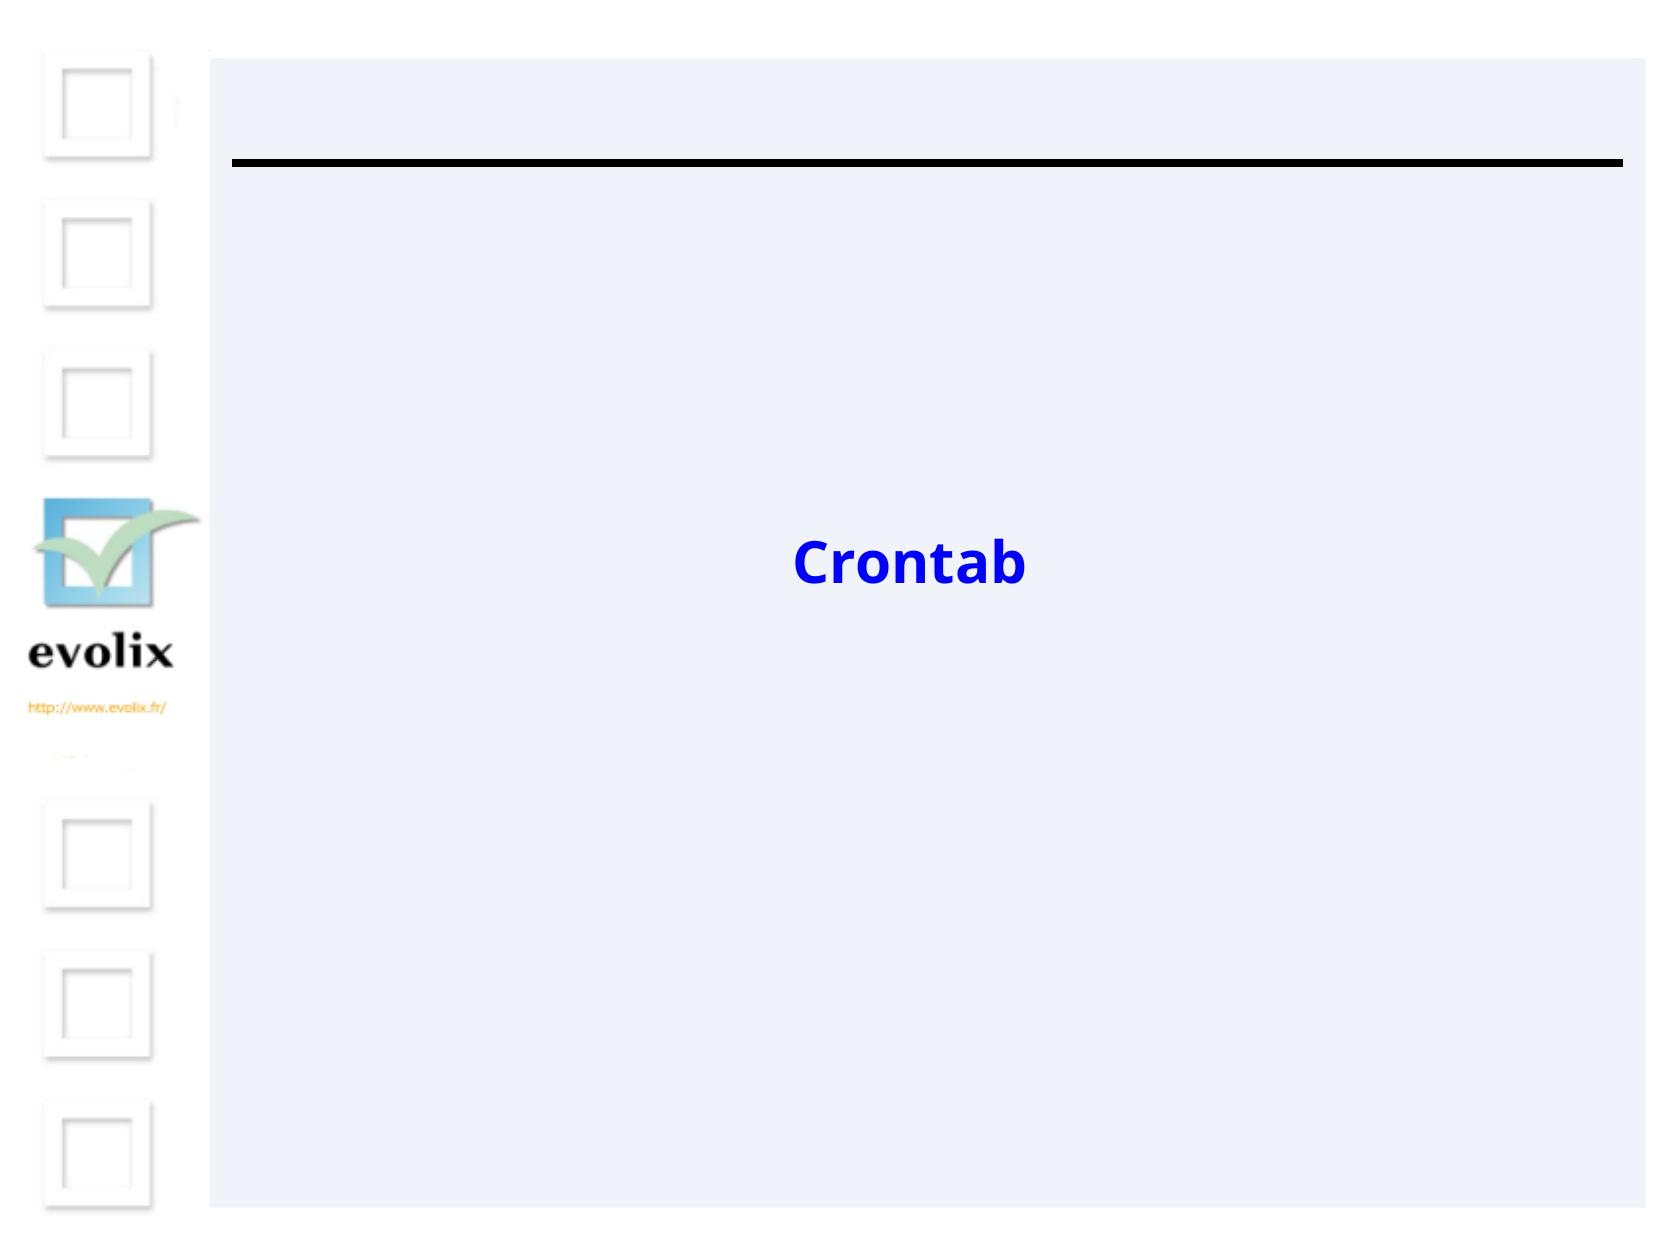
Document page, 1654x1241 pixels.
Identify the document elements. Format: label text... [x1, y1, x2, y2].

picture [0, 49, 1654, 1218]
title Crontab [165, 456, 1654, 665]
